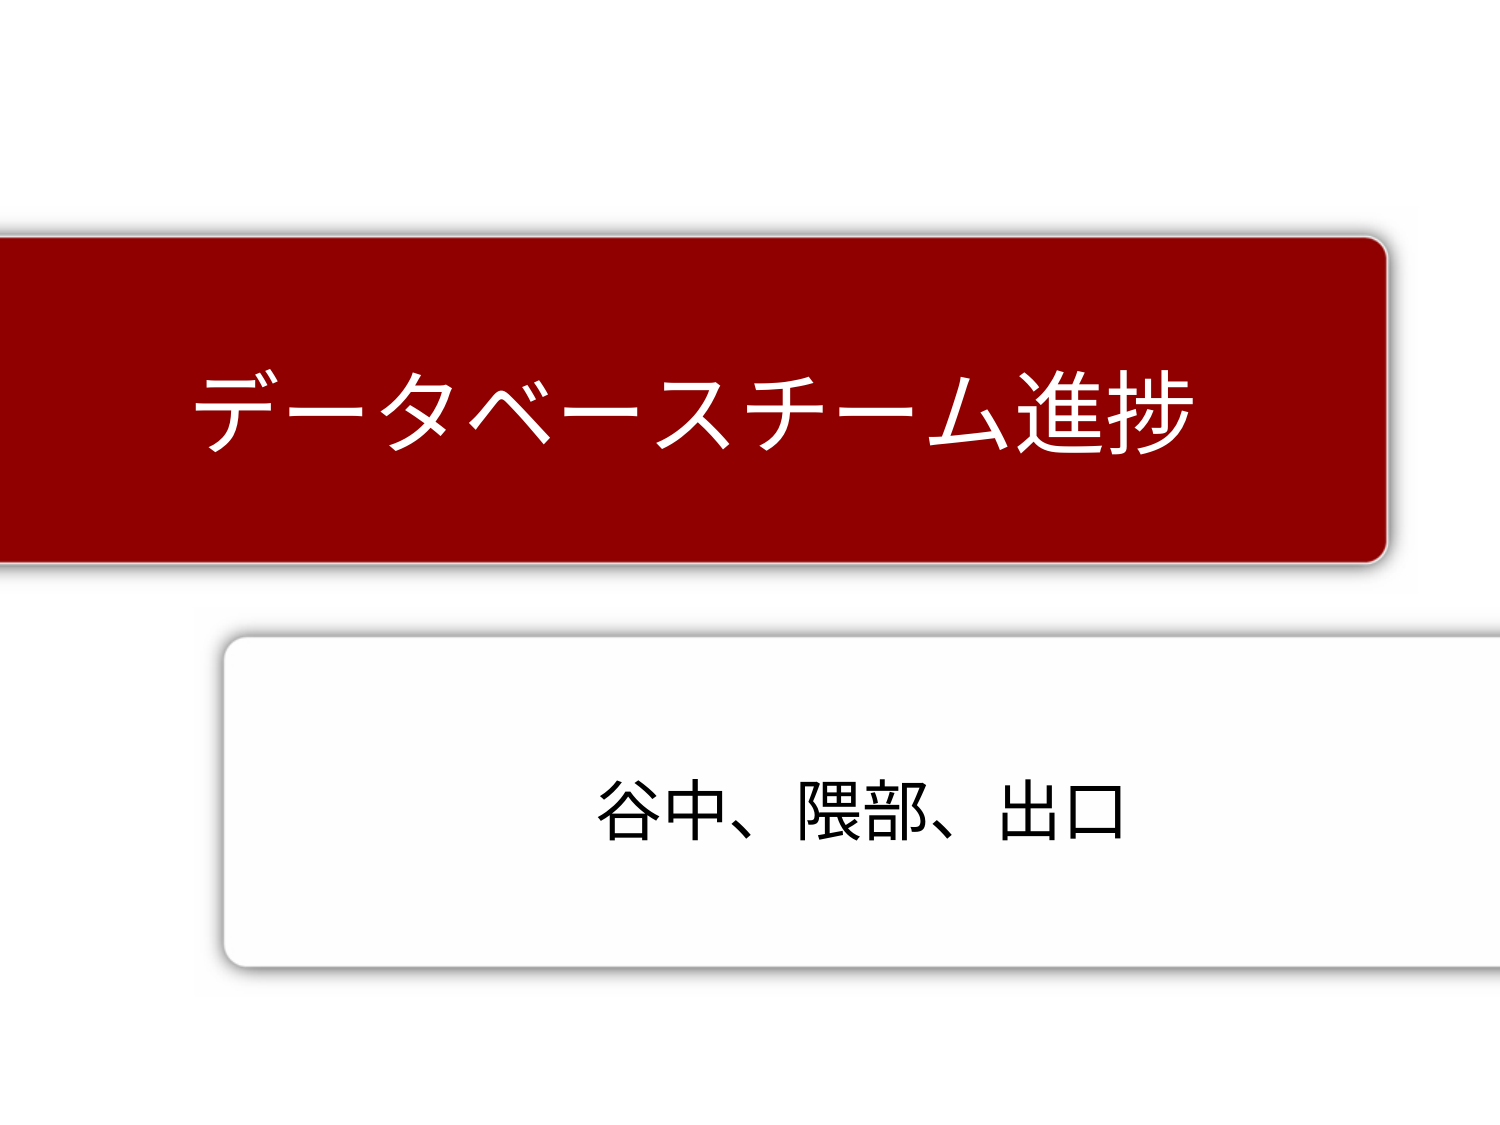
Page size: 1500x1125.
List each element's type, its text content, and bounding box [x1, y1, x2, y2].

subtitle 谷中、隈部、出口 [225, 640, 1500, 972]
picture [0, 0, 1500, 1125]
title データベースチーム進捗 [0, 239, 1388, 575]
